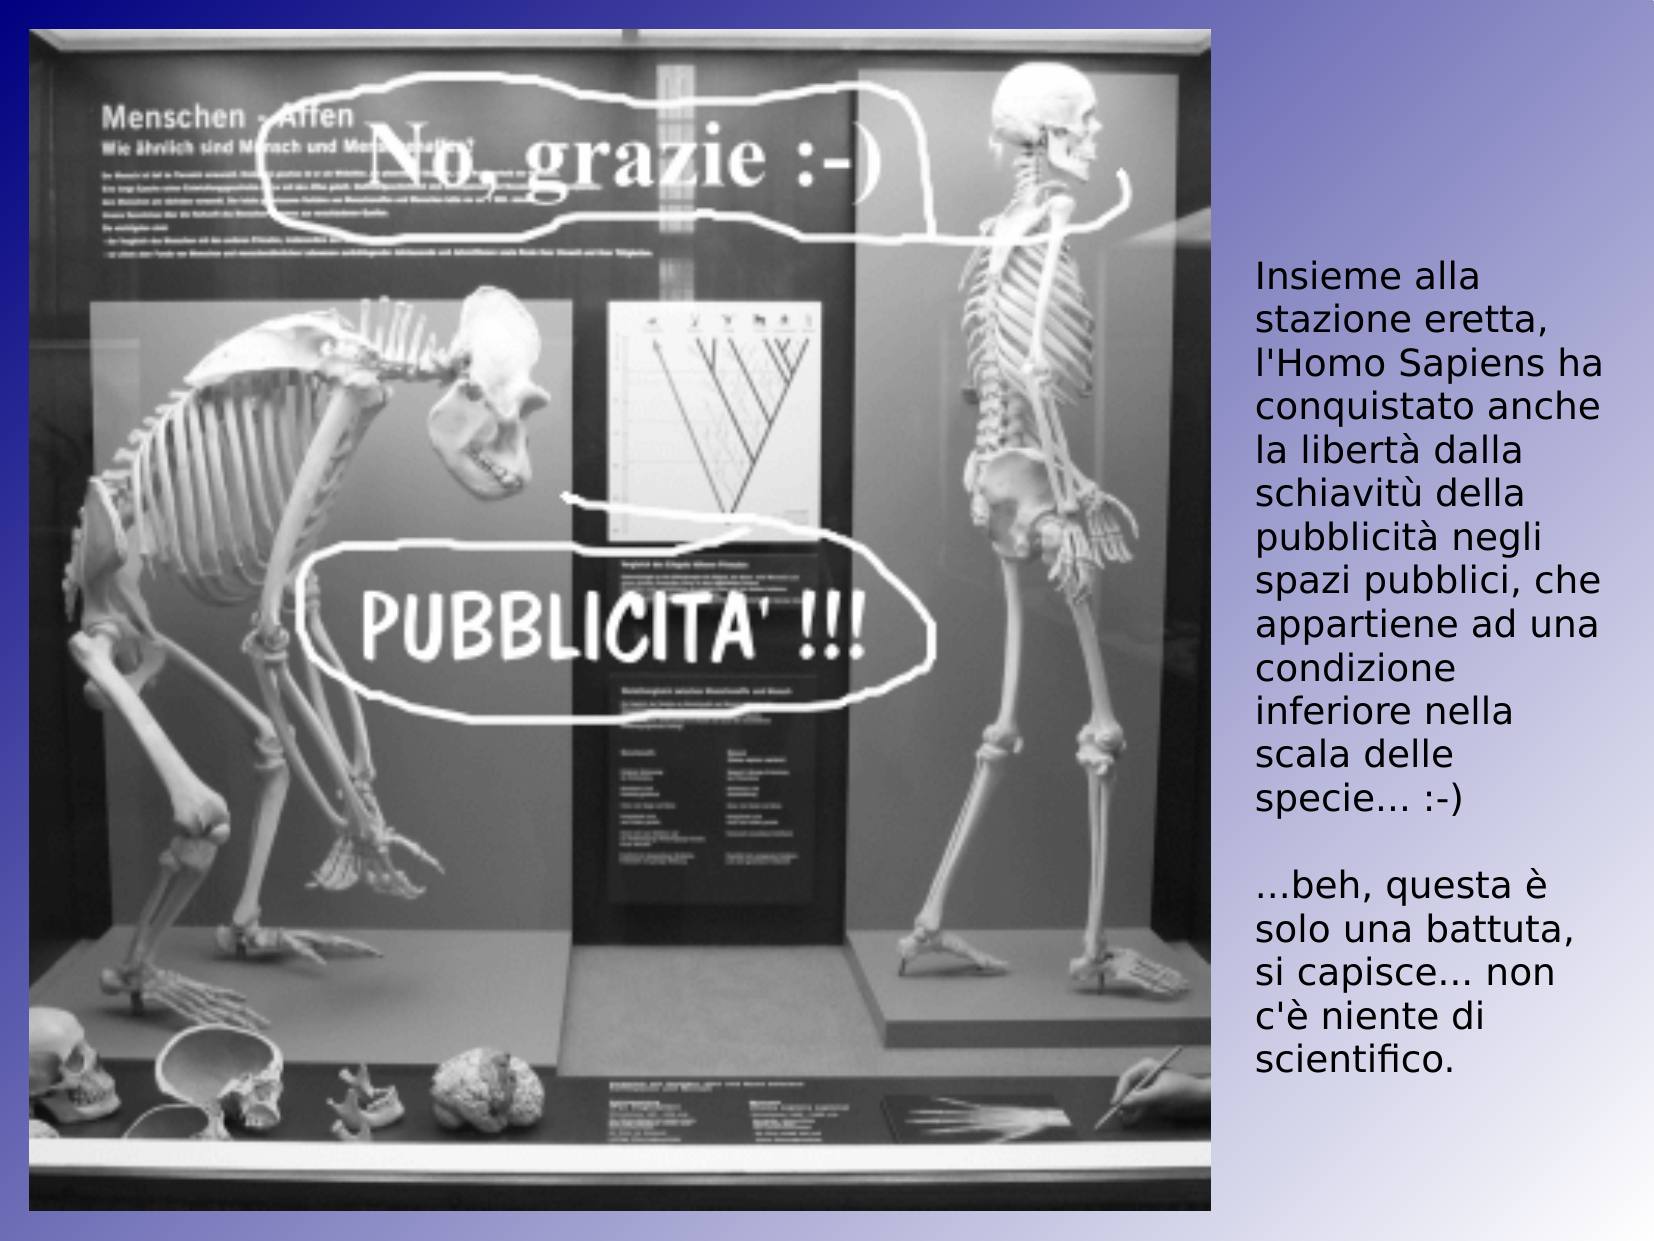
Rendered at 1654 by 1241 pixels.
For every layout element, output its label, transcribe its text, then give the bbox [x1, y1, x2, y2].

picture [29, 29, 1211, 1211]
text_box Insieme alla stazione eretta, l'Homo Sapiens ha conquistato anche la libertà dalla schiavitù della pubblicità negli spazi pubblici, che appartiene ad una condizione inferiore nella scala delle specie... :-) ...beh, questa è solo una battuta, si capisce... non c'è niente di scientifico. [1240, 29, 1625, 1211]
